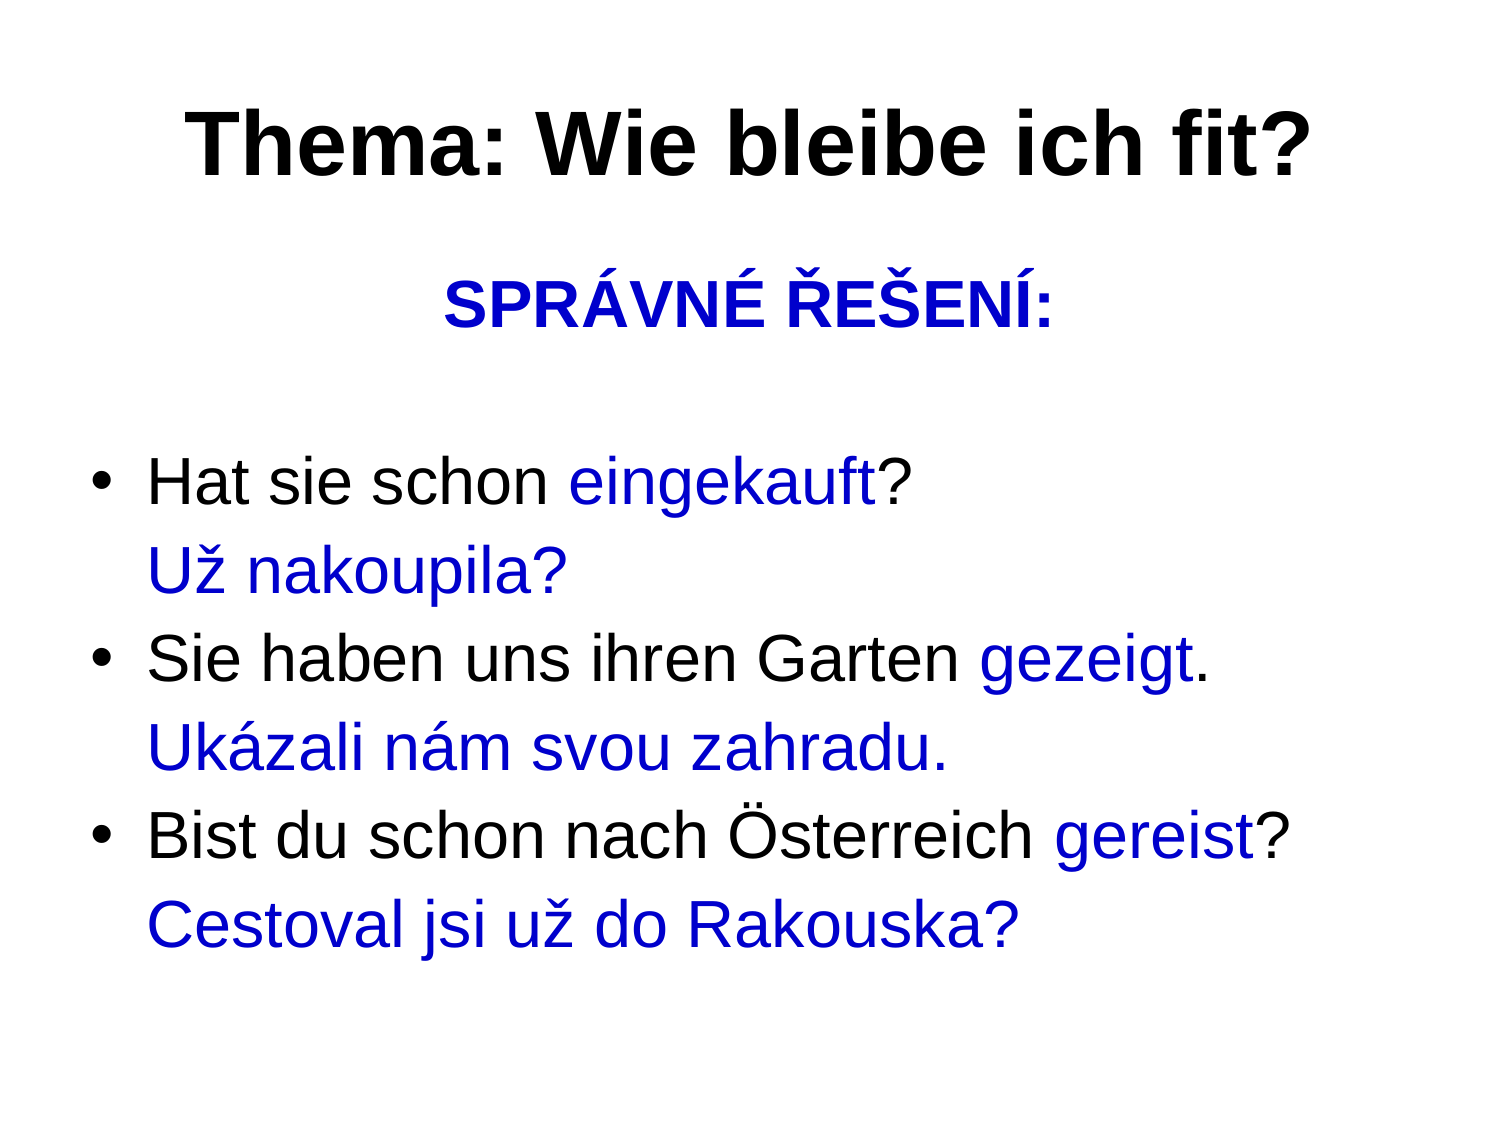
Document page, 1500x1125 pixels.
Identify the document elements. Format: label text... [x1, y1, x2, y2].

title Thema: Wie bleibe ich fit? [75, 45, 1426, 233]
list SPRÁVNÉ ŘEŠENÍ: Hat sie schon eingekauft? Už nakoupila? Sie haben uns ihren Garten gezeigt. Ukázali nám svou zahradu. Bist du schon nach Österreich gereist? Cestoval jsi už do Rakouska? [75, 262, 1426, 1006]
